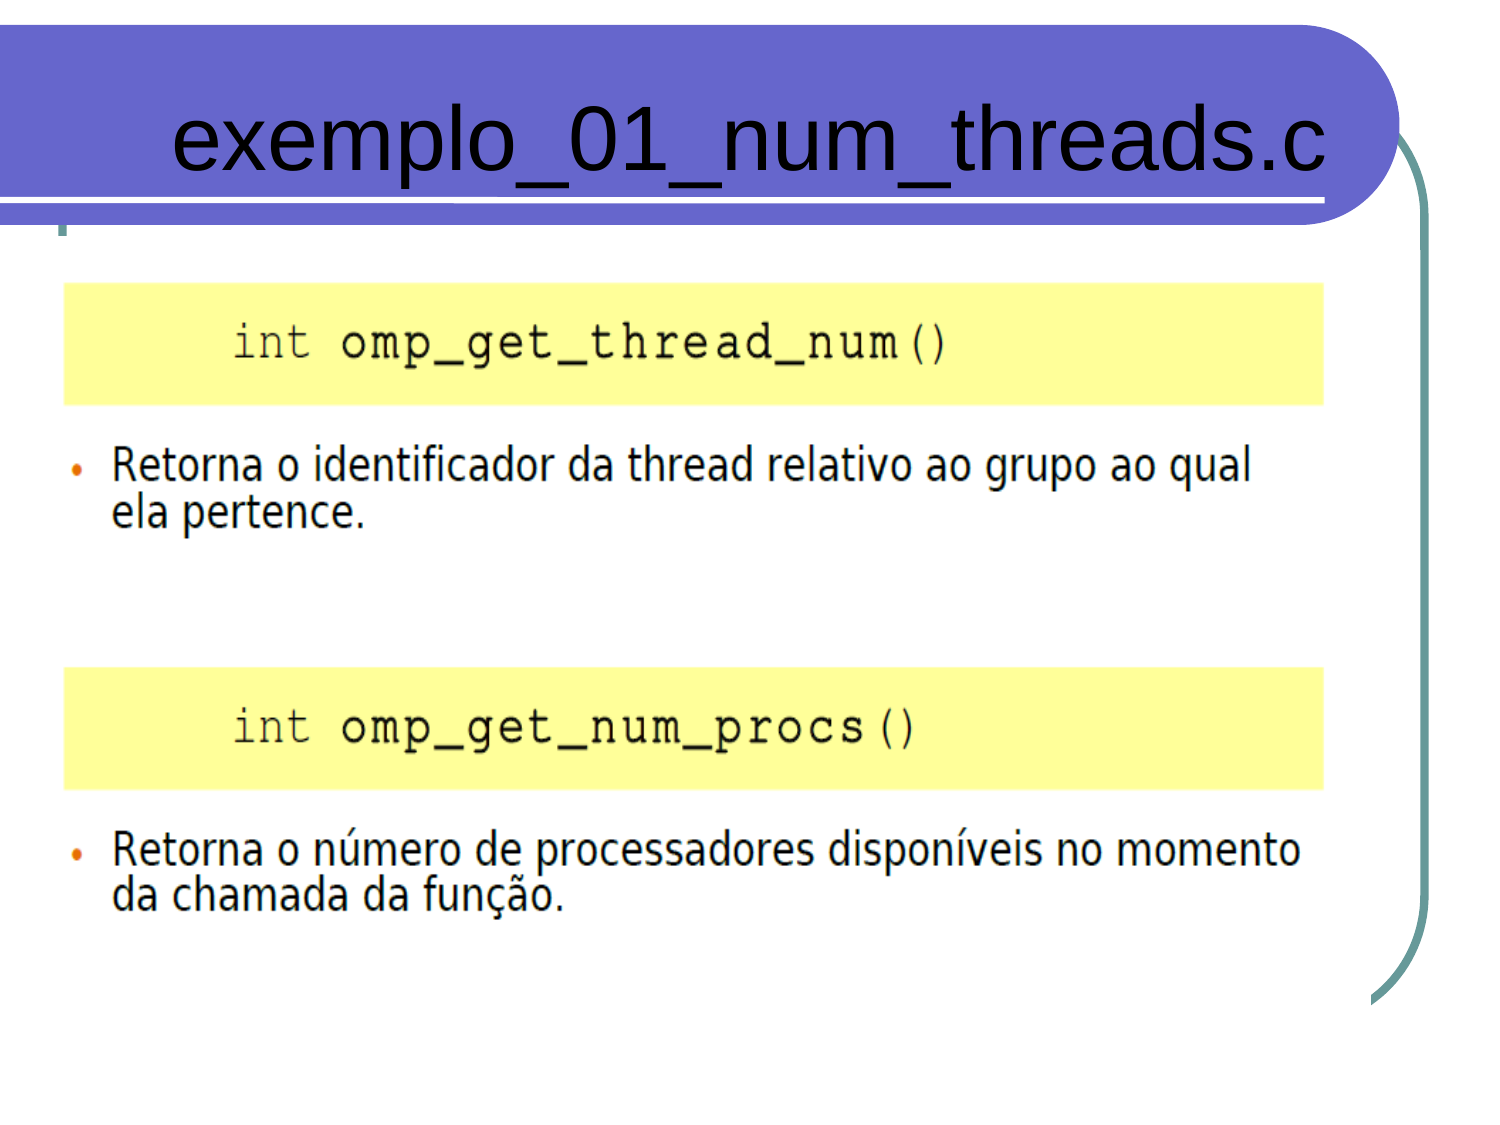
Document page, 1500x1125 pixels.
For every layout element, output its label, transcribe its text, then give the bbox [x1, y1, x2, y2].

title exemplo_01_num_threads.c [75, 44, 1425, 233]
picture [35, 236, 1371, 1040]
